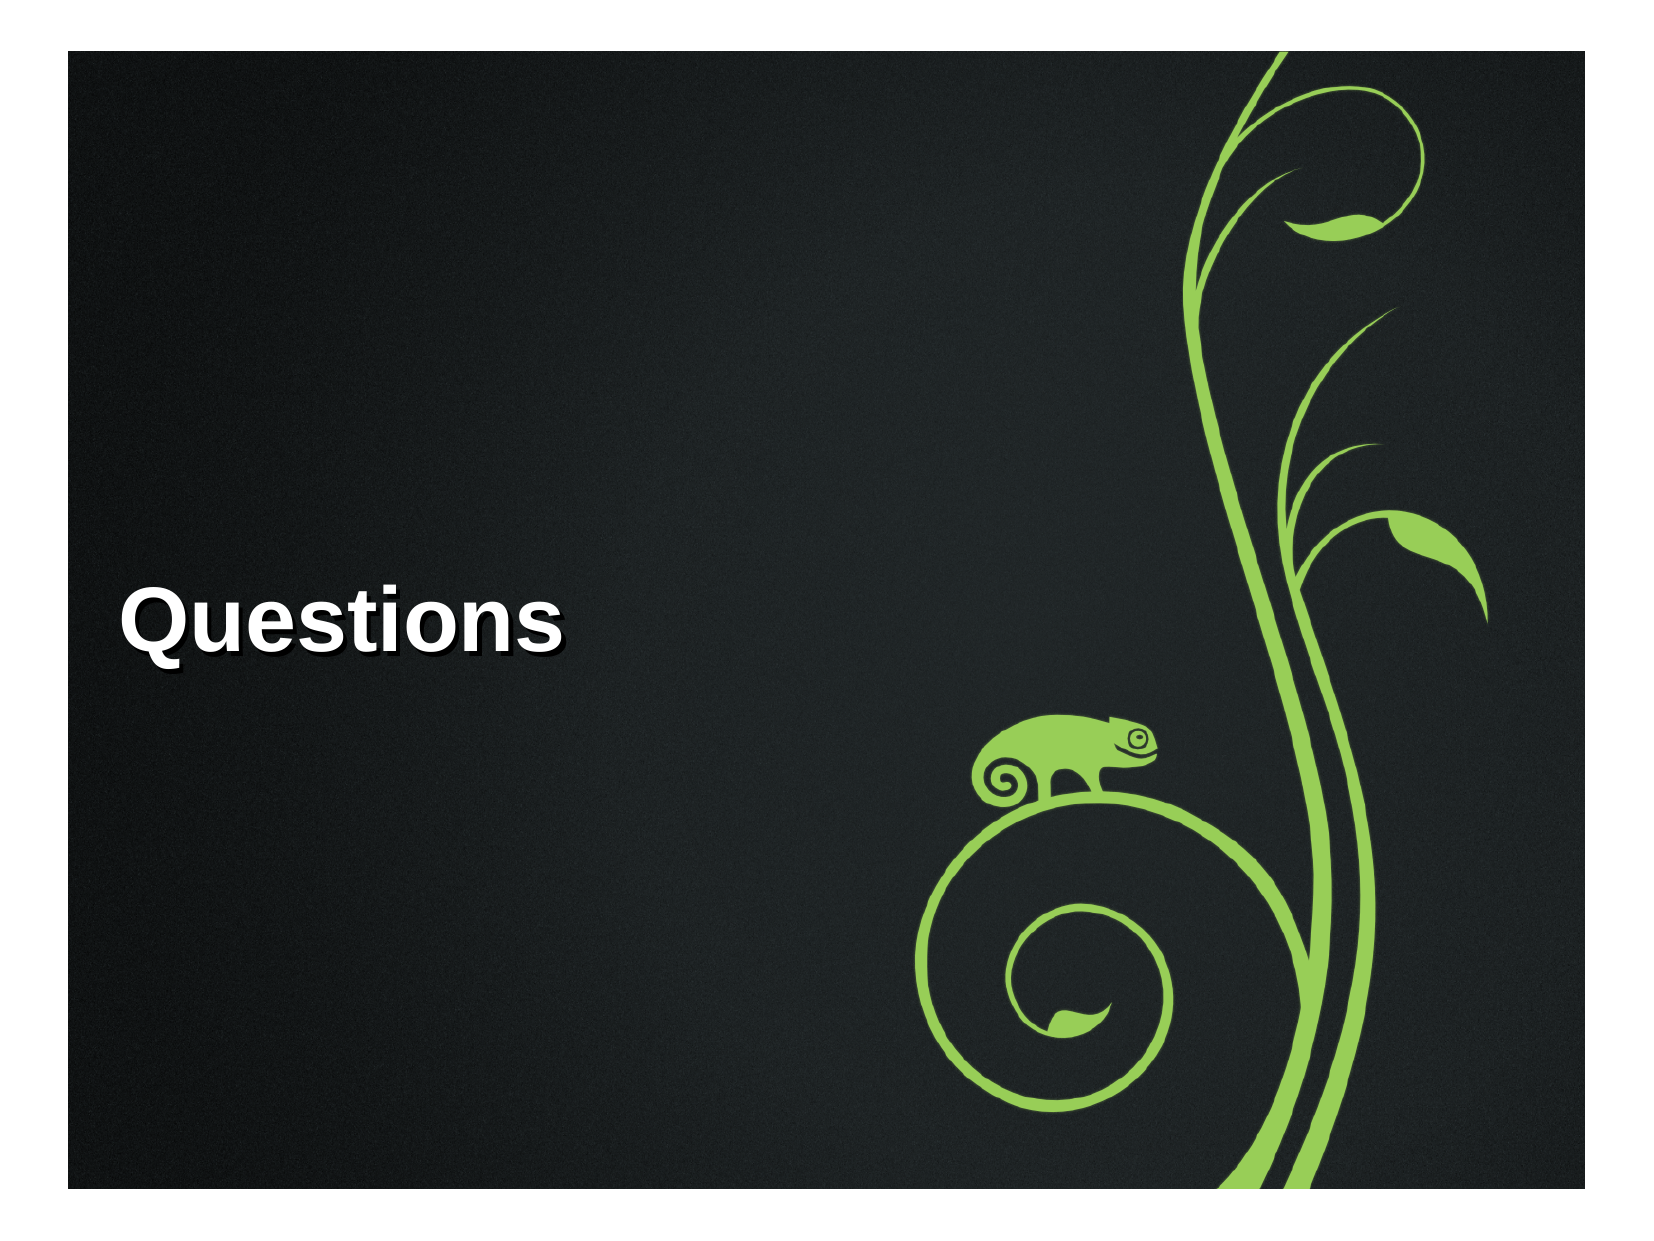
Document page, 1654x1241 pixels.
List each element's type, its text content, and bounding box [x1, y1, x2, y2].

picture [68, 51, 1585, 1189]
title Questions [118, 457, 1197, 783]
